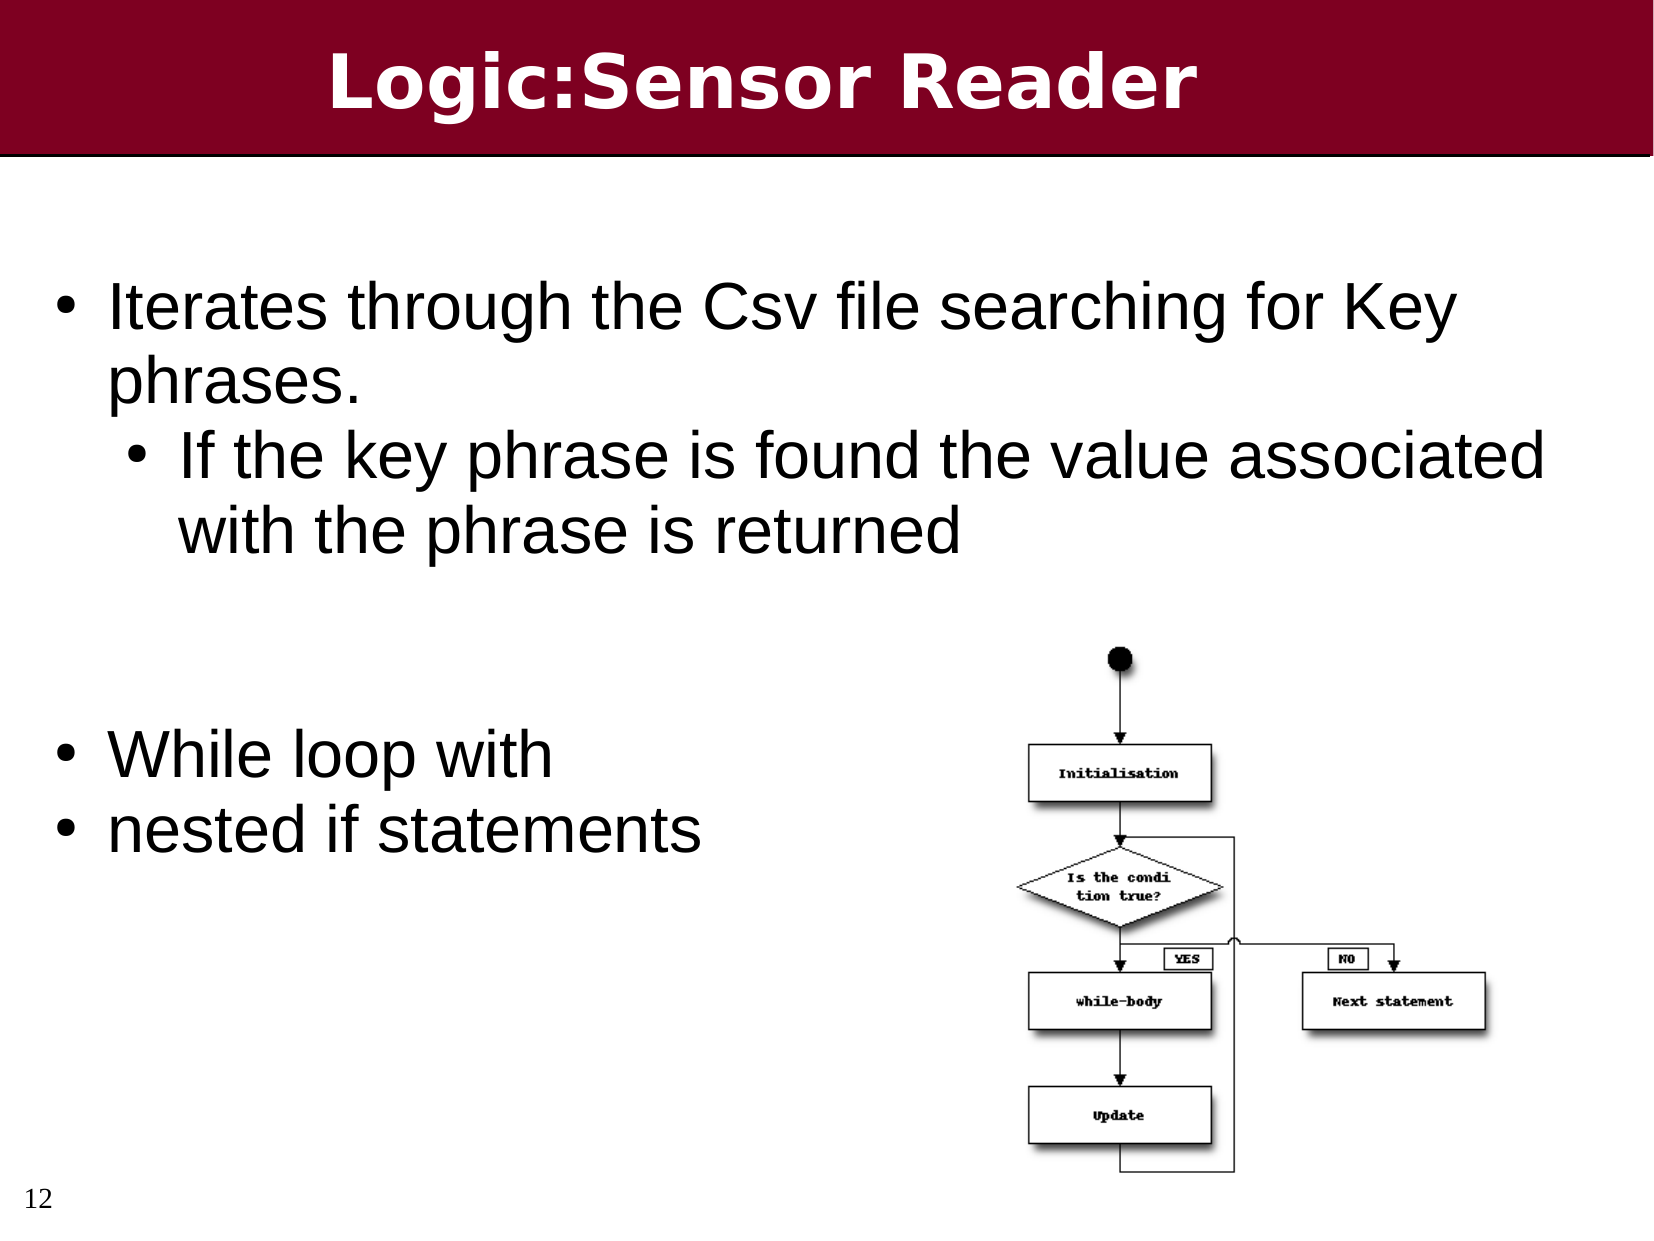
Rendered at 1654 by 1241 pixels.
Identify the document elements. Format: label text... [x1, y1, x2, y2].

text_box Iterates through the Csv file searching for Key phrases. If the key phrase is found the value associated with the phrase is returned While loop with nested if statements [21, 261, 1613, 875]
text_box [0, 0, 1654, 156]
picture [937, 573, 1576, 1201]
text_box Logic:Sensor Reader [0, 31, 1651, 134]
